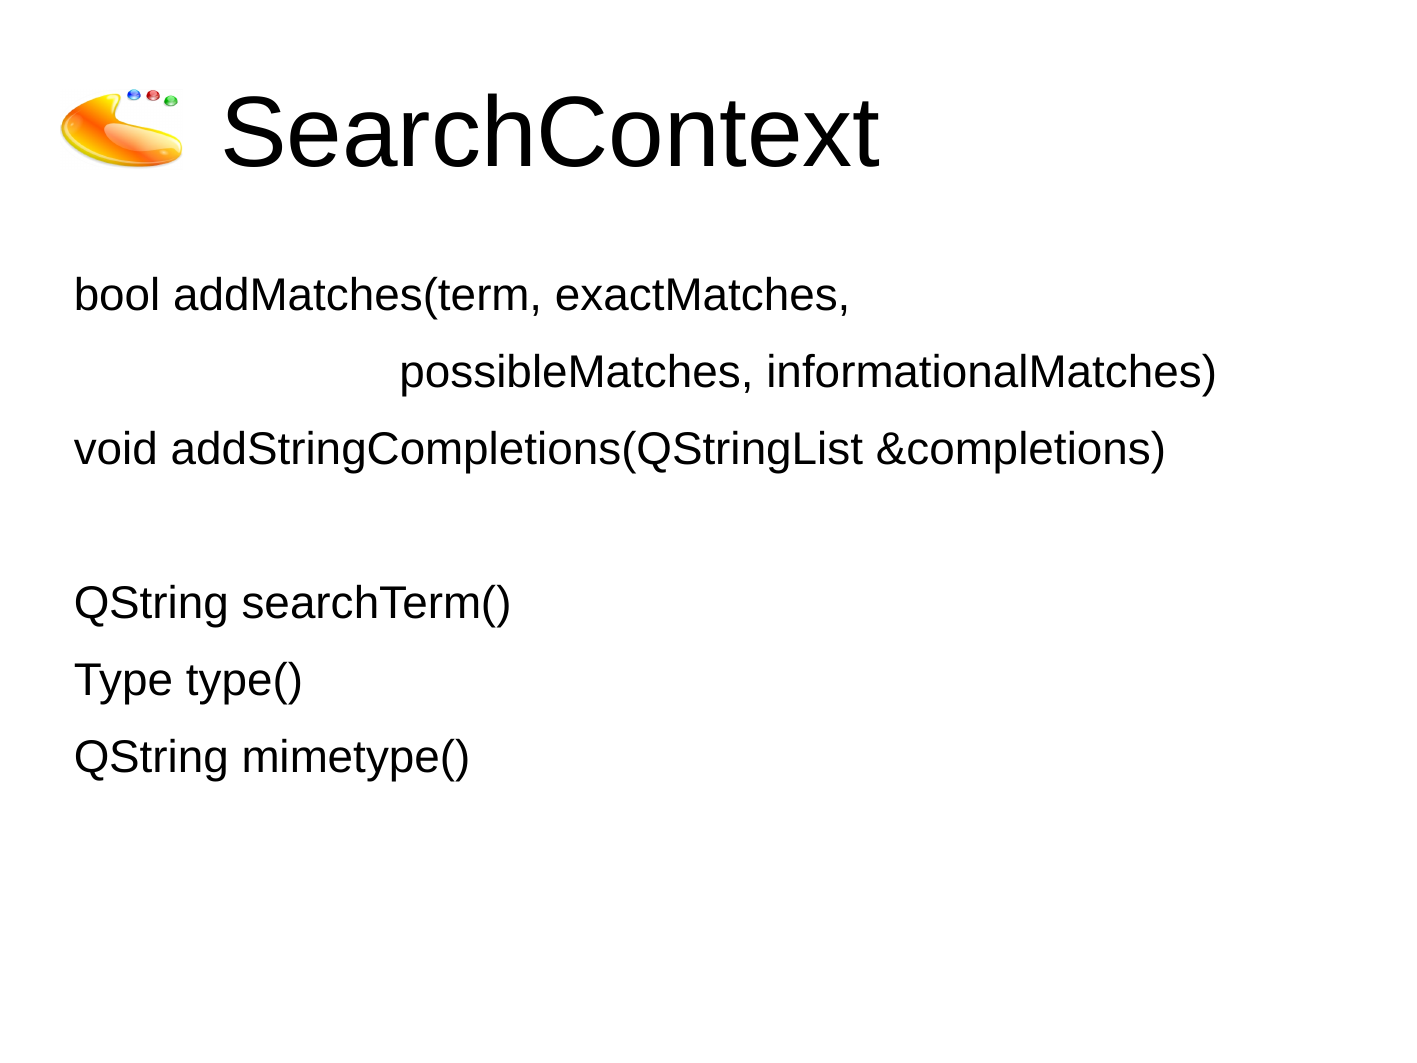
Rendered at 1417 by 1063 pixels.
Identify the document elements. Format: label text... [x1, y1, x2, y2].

picture [60, 89, 183, 170]
text_box bool addMatches(term, exactMatches, possibleMatches, informationalMatches) void addStringCompletions(QStringList &completions) QString searchTerm() Type type() QString mimetype() [59, 236, 1417, 1063]
text_box SearchContext [205, 68, 1358, 236]
